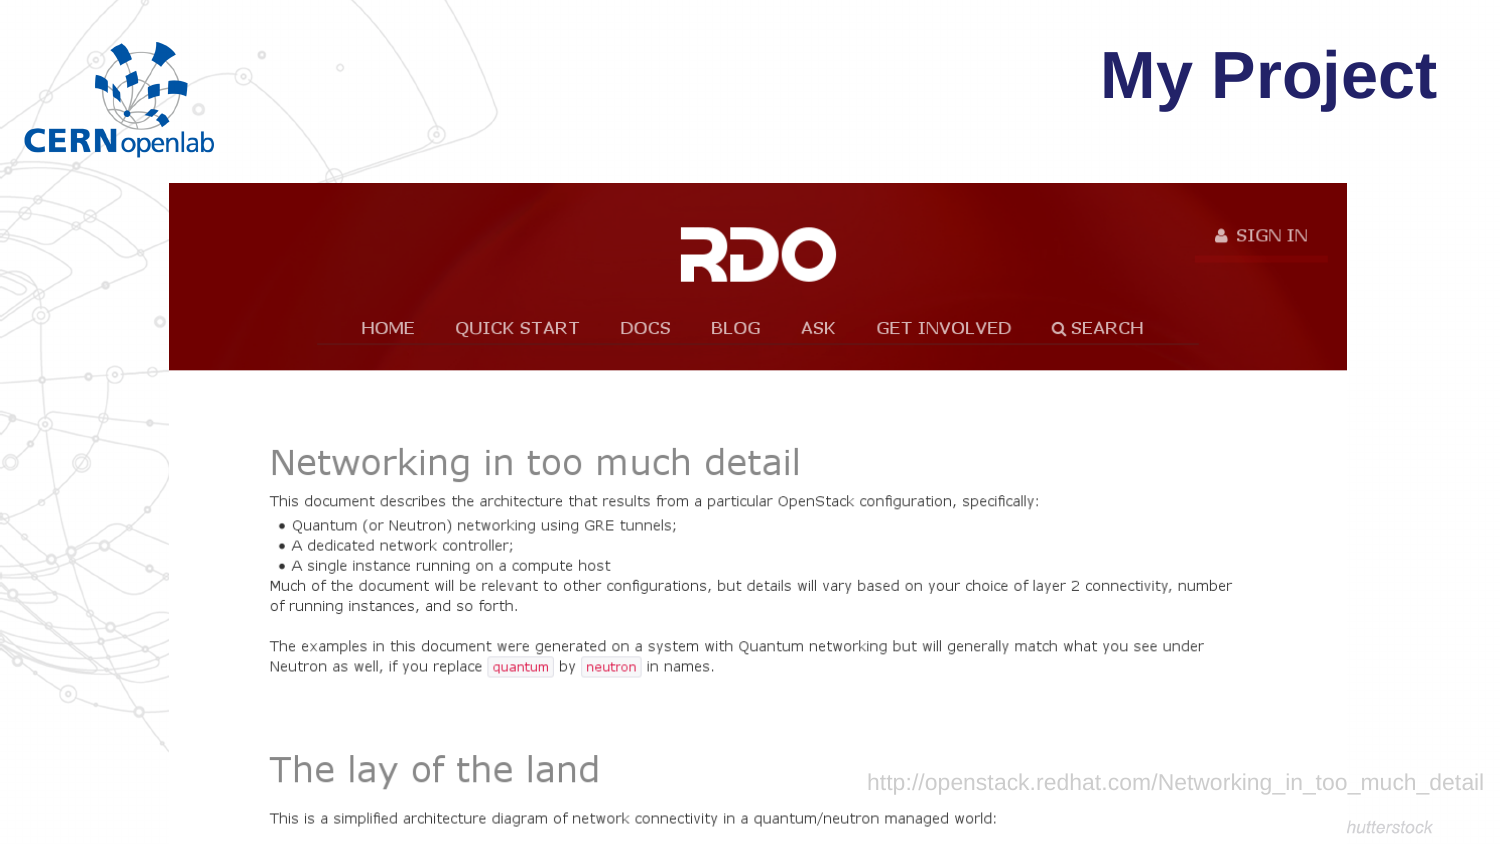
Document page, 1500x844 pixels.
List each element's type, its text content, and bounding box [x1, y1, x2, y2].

picture [0, 0, 1500, 844]
text_box http://openstack.redhat.com/Networking_in_too_much_detail [852, 762, 1500, 803]
title My Project [258, 1, 1453, 142]
